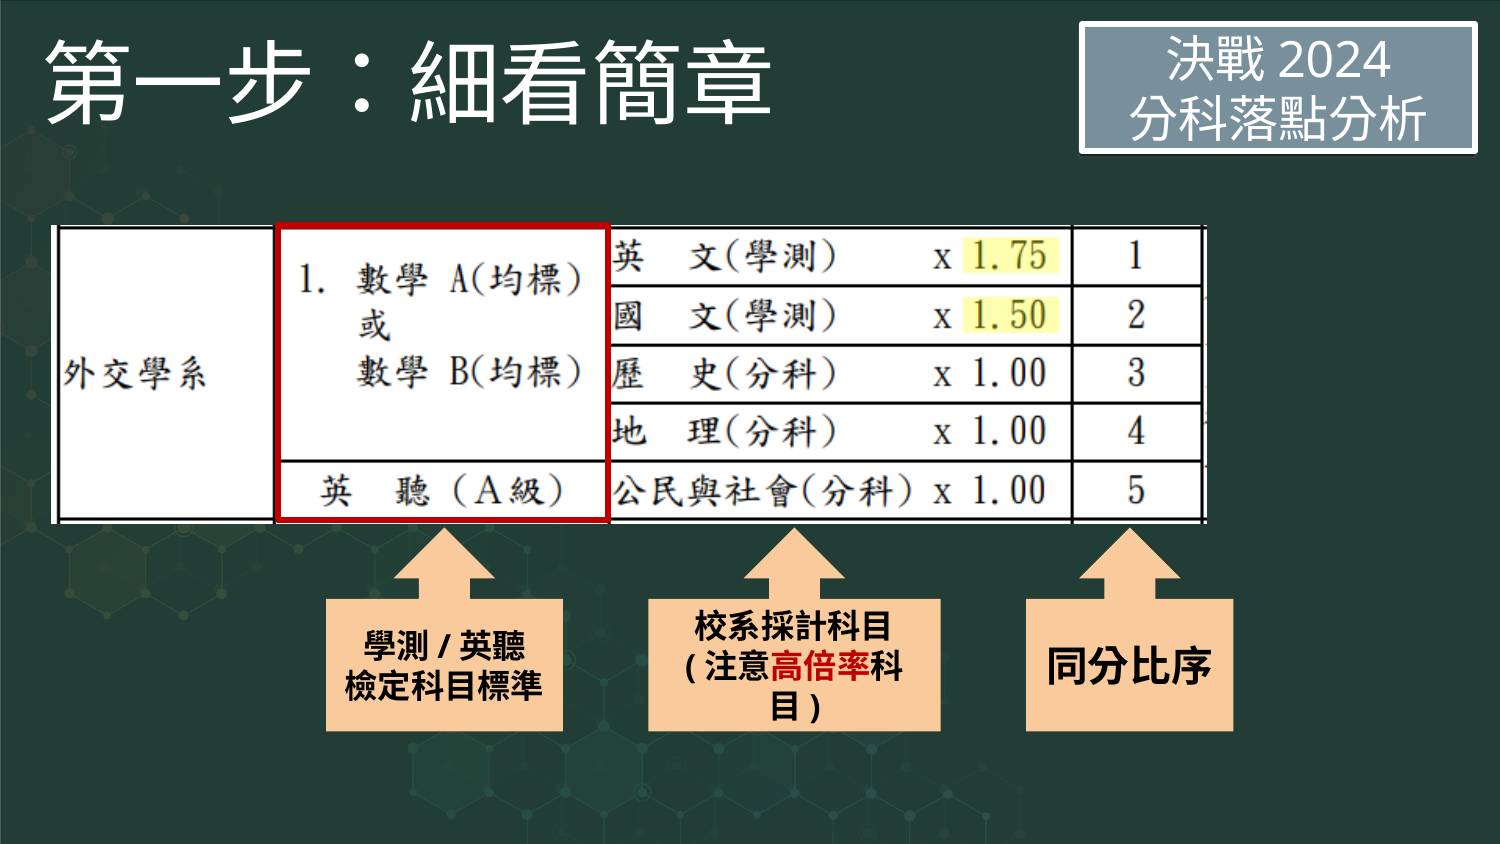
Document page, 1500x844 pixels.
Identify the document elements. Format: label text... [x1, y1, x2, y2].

text_box 校系採計科目 (注意高倍率科目) [648, 527, 941, 732]
text_box [962, 297, 1060, 333]
title 第一步：細看簡章 [26, 10, 1424, 153]
text_box 同分比序 [1026, 527, 1234, 732]
text_box [962, 237, 1060, 274]
text_box 決戰2024 分科落點分析 [1081, 24, 1475, 151]
text_box 學測/英聽 檢定科目標準 [326, 527, 563, 732]
picture [0, 0, 1500, 844]
